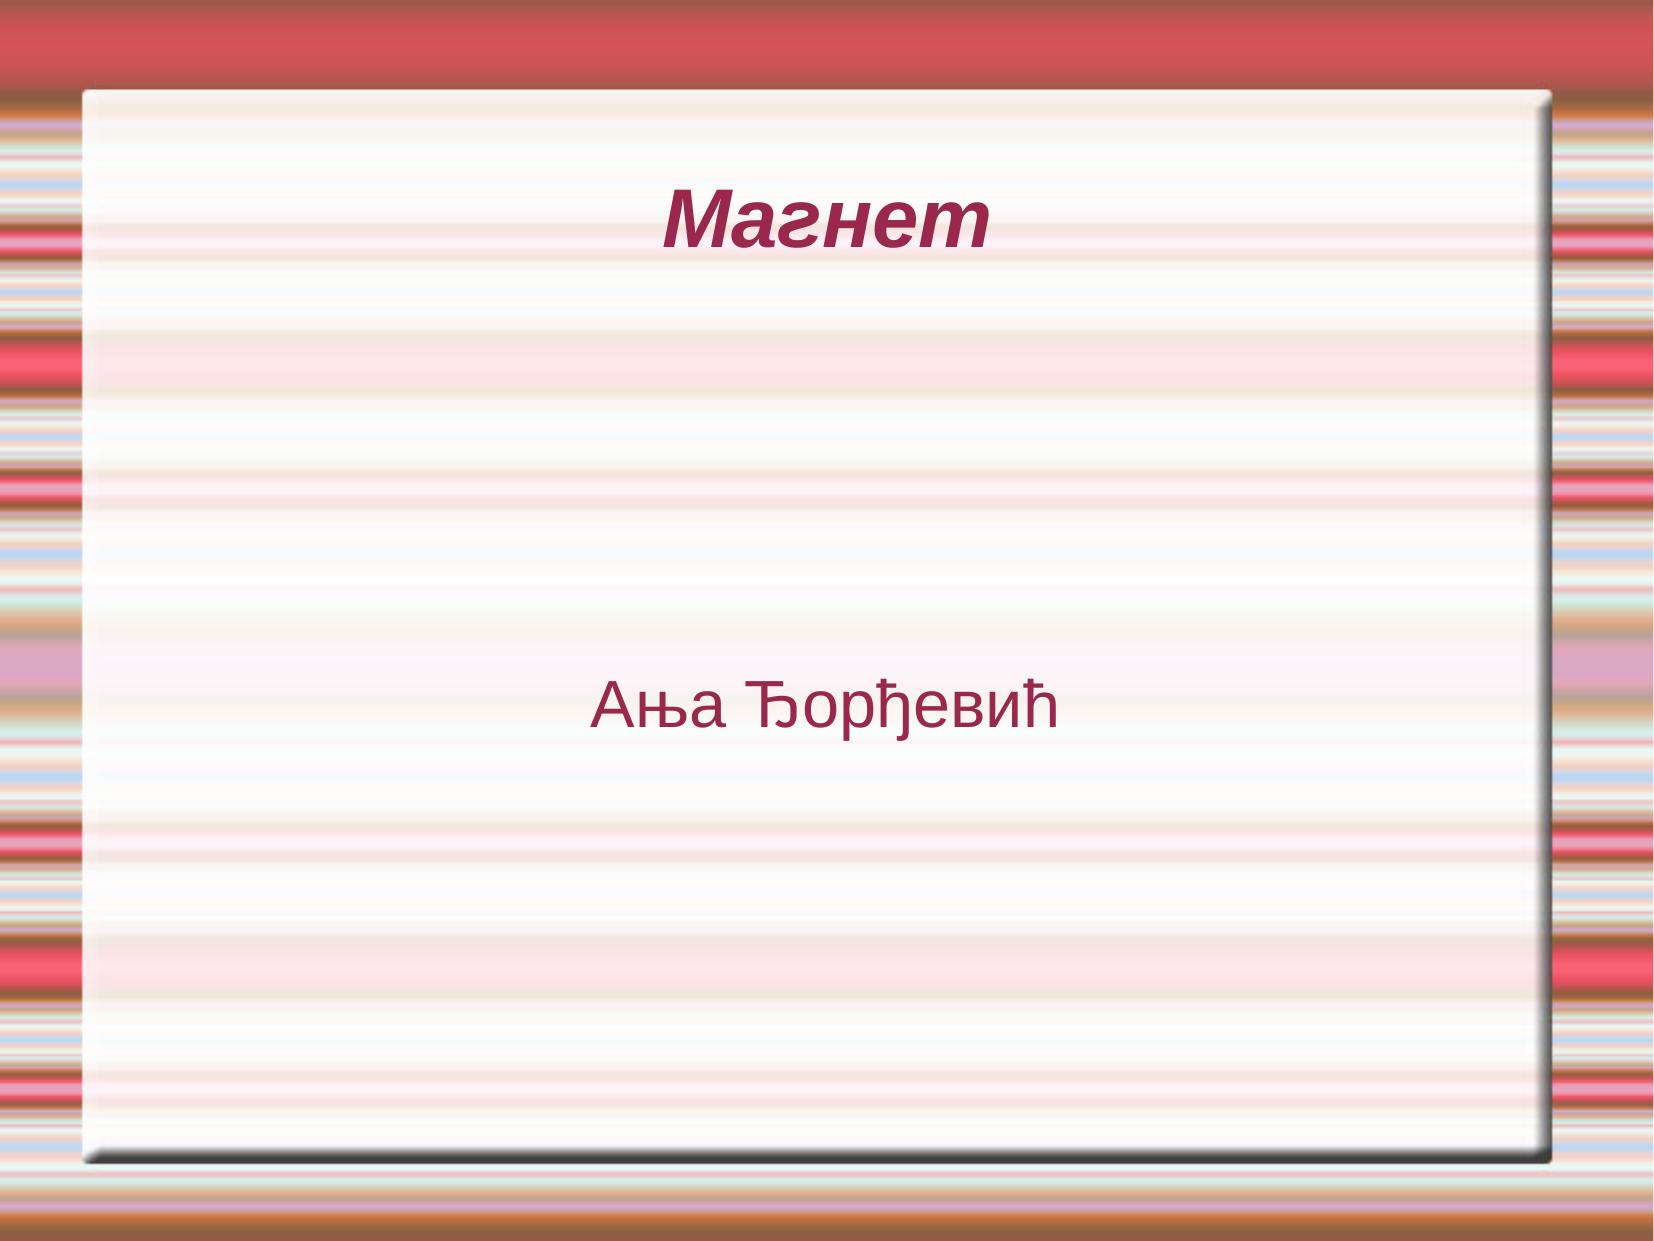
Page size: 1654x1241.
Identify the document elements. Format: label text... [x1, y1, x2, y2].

picture [0, 0, 1654, 1241]
title Магнет [121, 114, 1534, 322]
subtitle Aња Ђорђевић [134, 350, 1516, 1133]
